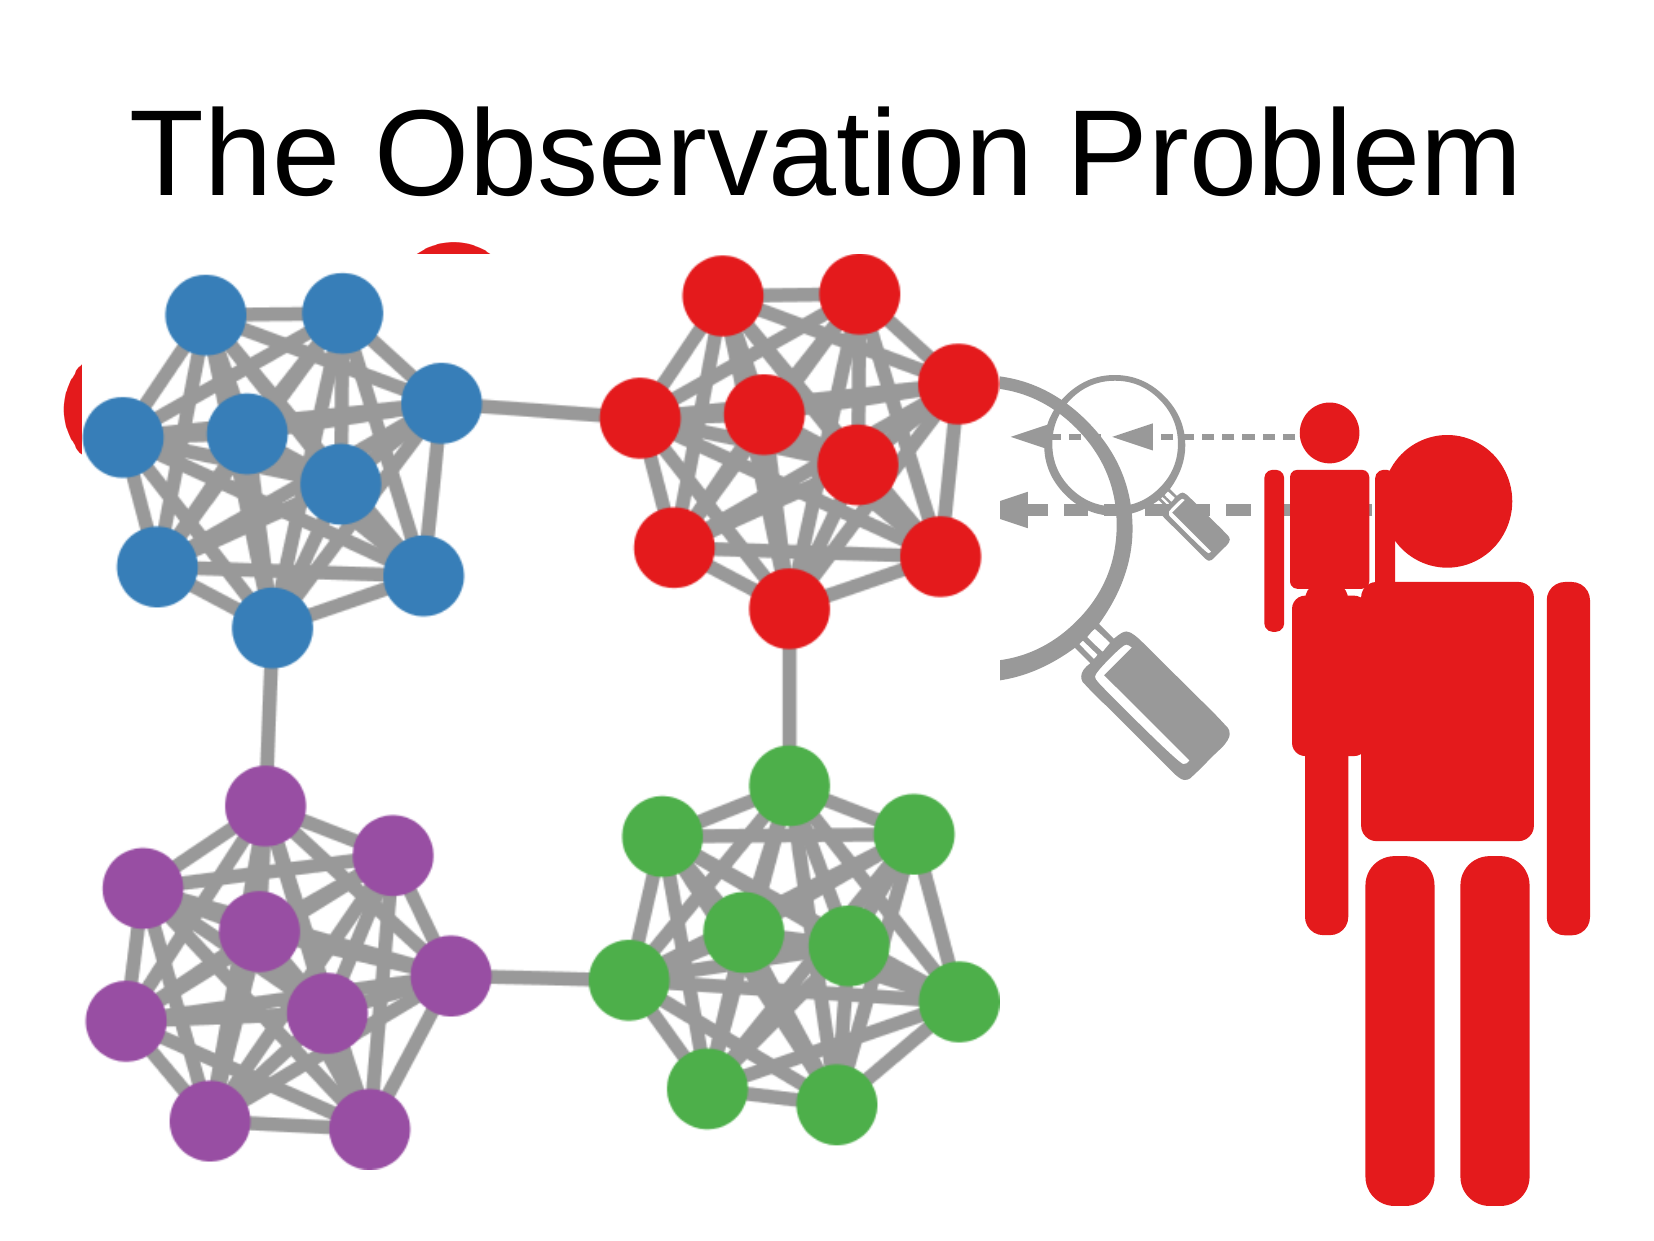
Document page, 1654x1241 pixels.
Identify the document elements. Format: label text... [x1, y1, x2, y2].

text_box [1299, 402, 1360, 464]
title The Observation Problem [82, 49, 1571, 257]
text_box [1264, 469, 1285, 632]
text_box [1290, 435, 1534, 936]
text_box [1546, 581, 1591, 936]
picture [63, 242, 1230, 1171]
text_box [1365, 856, 1435, 1206]
text_box [1460, 856, 1530, 1206]
